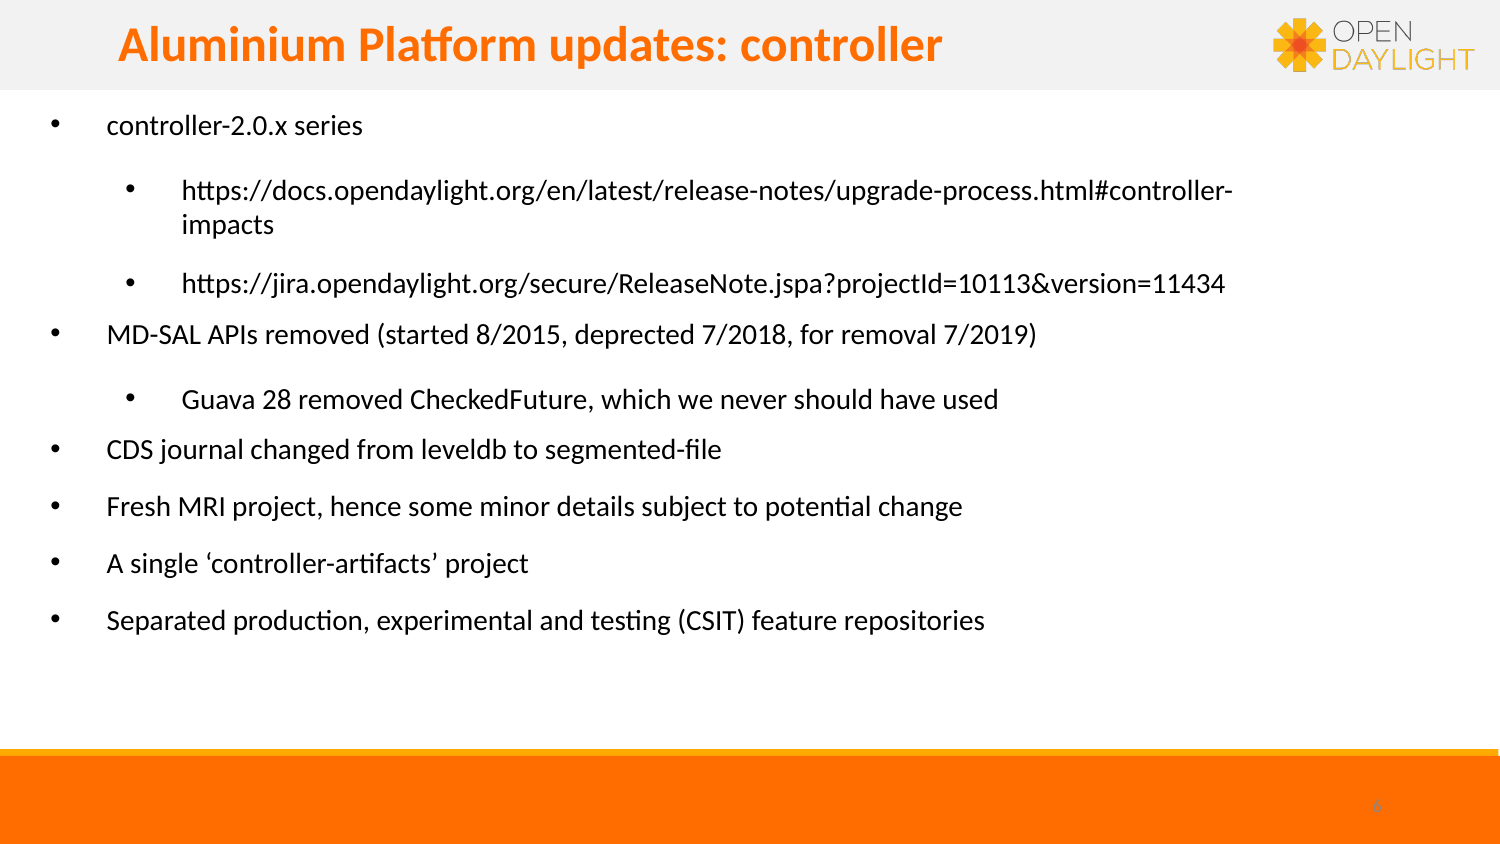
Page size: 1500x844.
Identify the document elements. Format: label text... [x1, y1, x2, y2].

picture [1330, 0, 1500, 98]
slide_number <number> [1059, 782, 1397, 827]
list controller-2.0.x series https://docs.opendaylight.org/en/latest/release-notes/upgrade-process.html#controller-impacts https://jira.opendaylight.org/secure/ReleaseNote.jspa?projectId=10113&version=11434 MD-SAL APIs removed (started 8/2015, deprected 7/2018, for removal 7/2019) Guava 28 removed CheckedFuture, which we never should have used CDS journal changed from leveldb to segmented-file Fresh MRI project, hence some minor details subject to potential change A single ‘controller-artifacts’ project Separated production, experimental and testing (CSIT) feature repositories [35, 35, 1330, 664]
title Aluminium Platform updates: controller [103, 0, 1397, 90]
